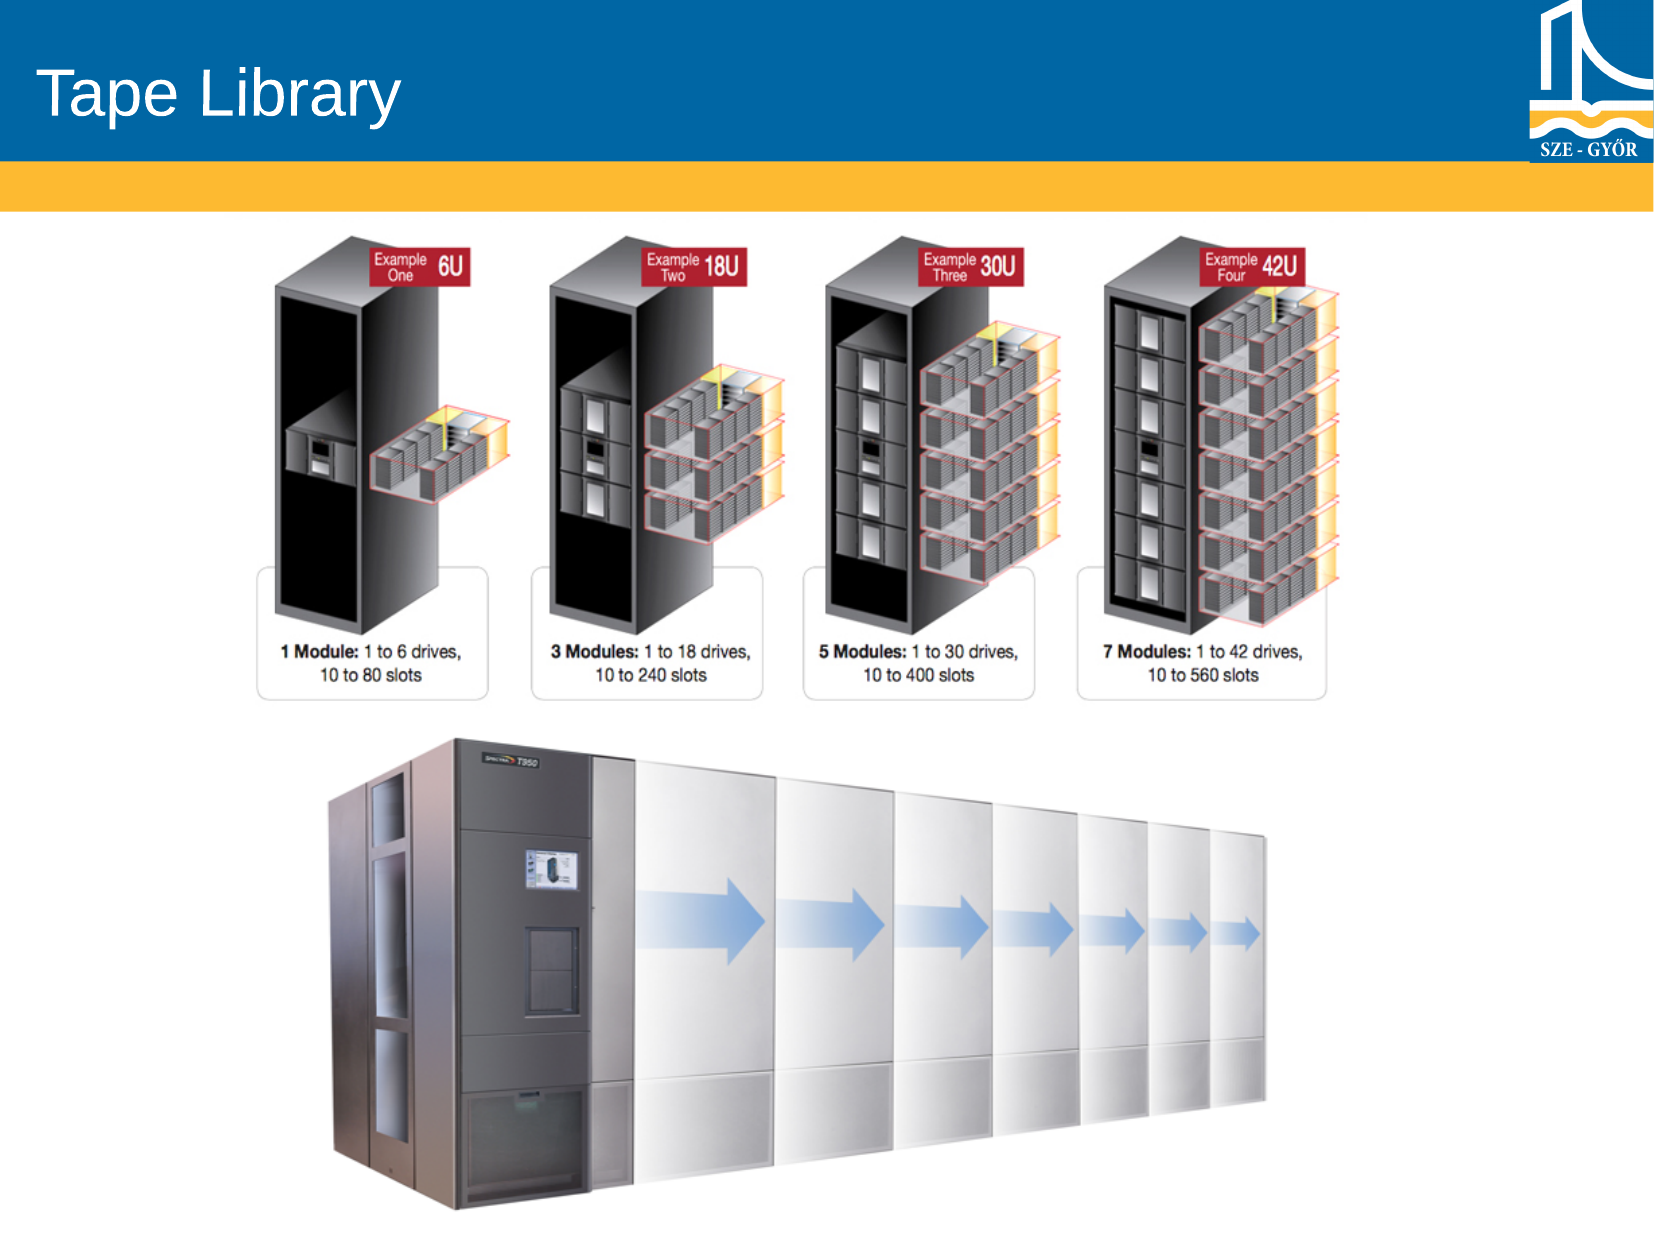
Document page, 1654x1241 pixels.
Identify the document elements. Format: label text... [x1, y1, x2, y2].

picture [1529, 0, 1654, 163]
picture [224, 213, 1368, 709]
picture [321, 734, 1279, 1217]
text_box Tape Library [34, 48, 1524, 144]
